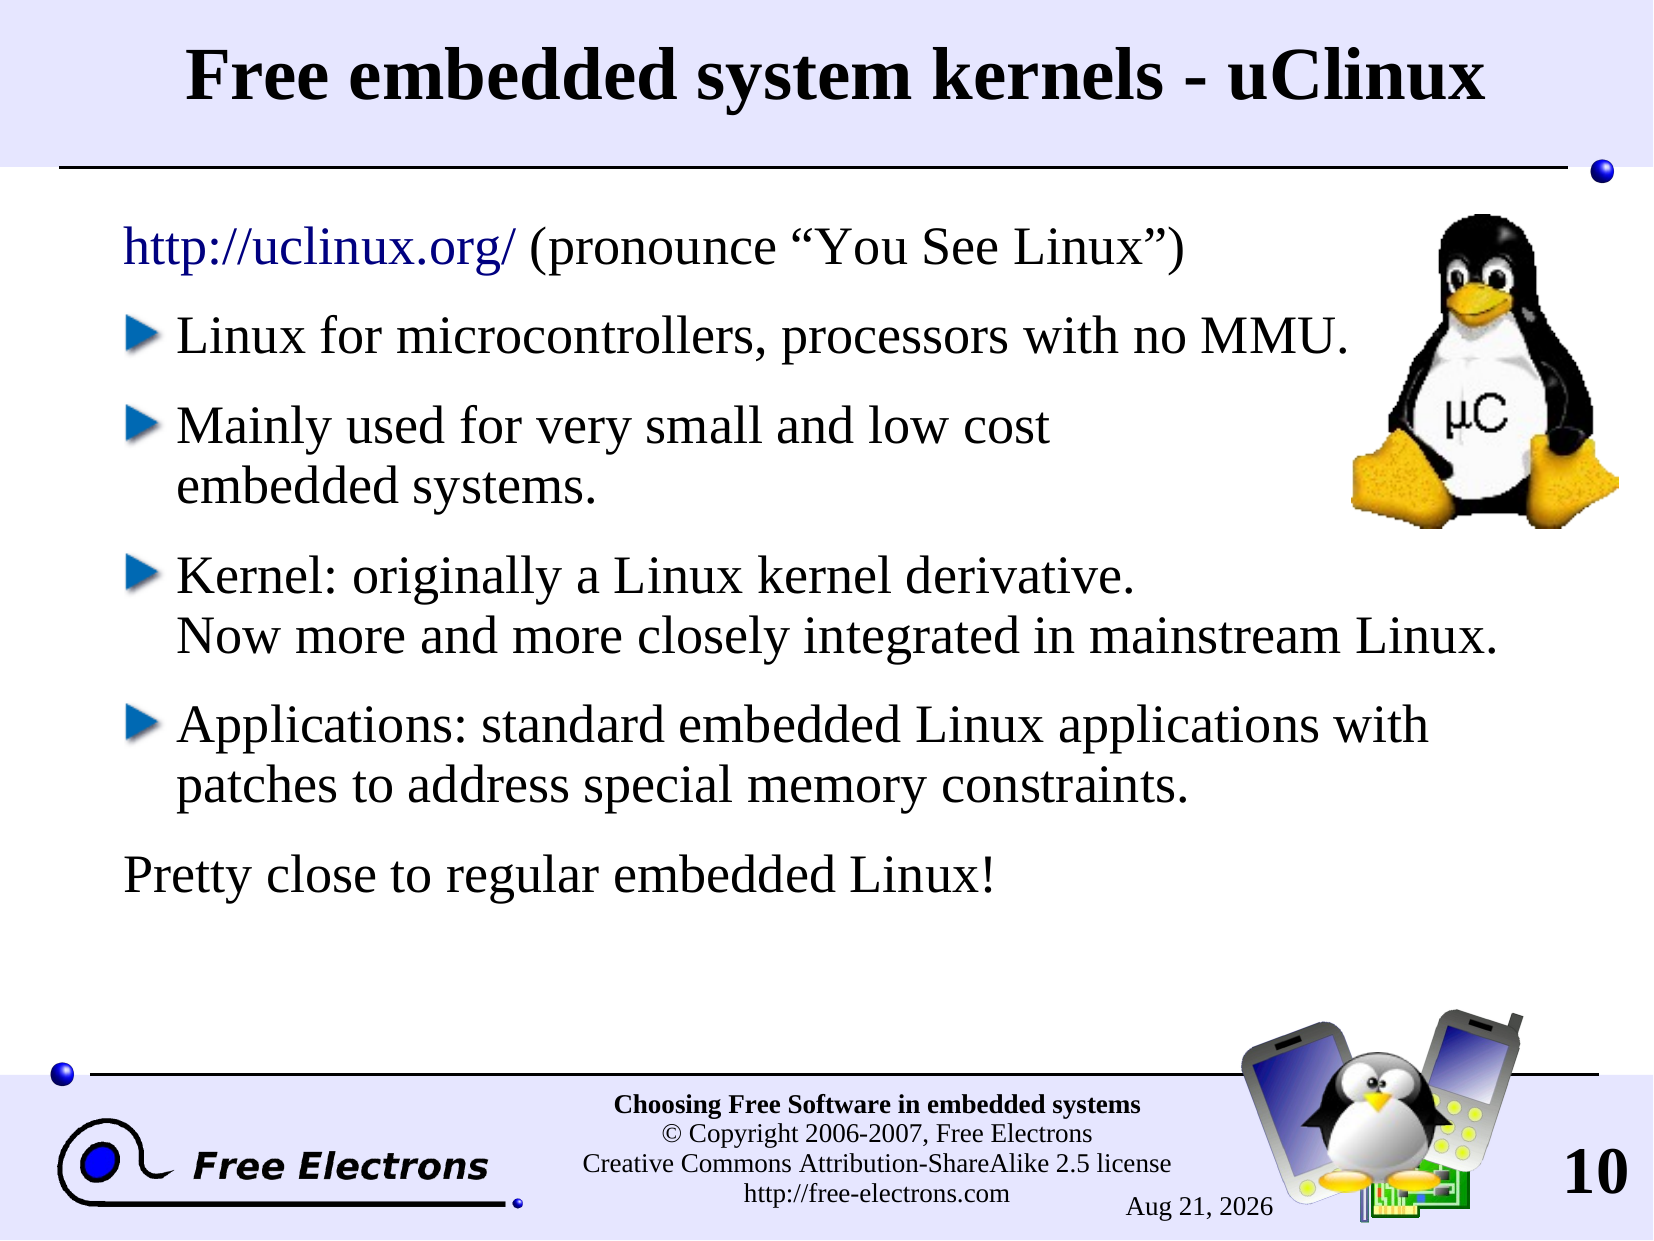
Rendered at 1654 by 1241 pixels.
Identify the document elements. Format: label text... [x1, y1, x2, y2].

list http://uclinux.org/ (pronounce “You See Linux”) Linux for microcontrollers, processors with no MMU. Mainly used for very small and low cost embedded systems. Kernel: originally a Linux kernel derivative. Now more and more closely integrated in mainstream Linux. Applications: standard embedded Linux applications with patches to address special memory constraints. Pretty close to regular embedded Linux! [105, 216, 1575, 1066]
picture [1351, 214, 1619, 529]
picture [50, 1107, 527, 1216]
picture [1231, 1066, 1521, 1240]
title Free embedded system kernels - uClinux [33, 25, 1604, 124]
